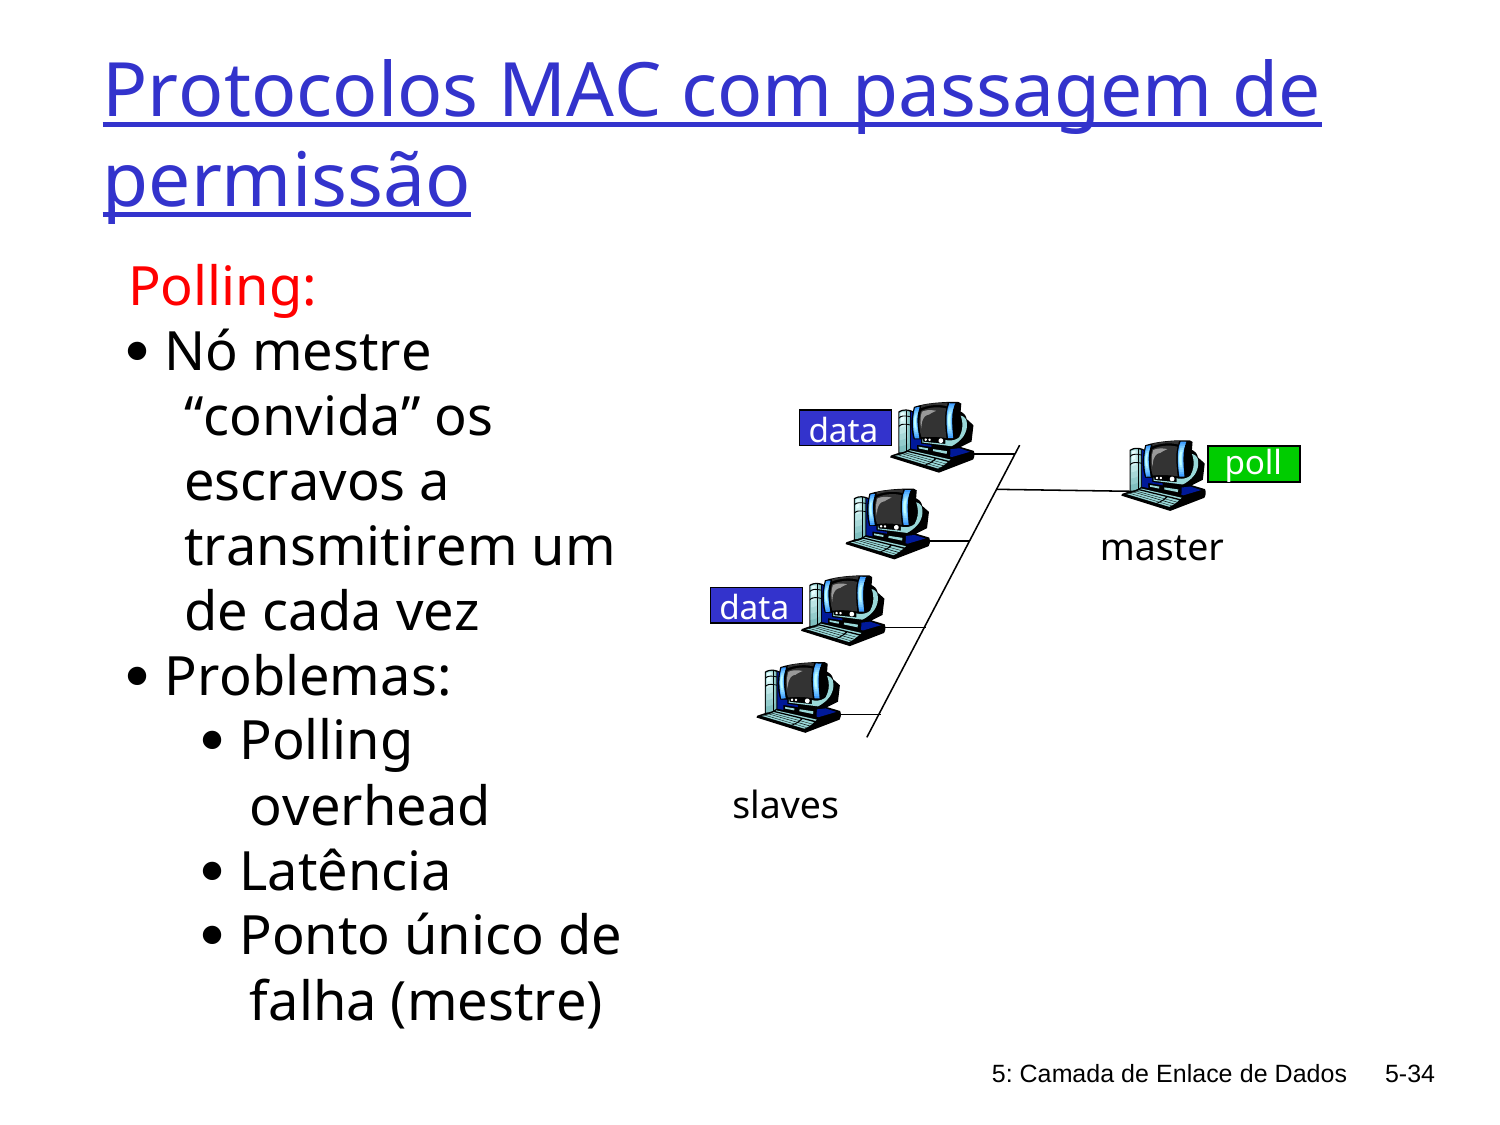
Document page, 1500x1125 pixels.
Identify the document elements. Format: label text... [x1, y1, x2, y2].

chart [756, 661, 843, 733]
chart [801, 574, 887, 647]
list Polling:  Nó mestre “convida” os escravos a transmitirem um de cada vez  Problemas:  Polling overhead  Latência  Ponto único de falha (mestre) [113, 243, 681, 1007]
text_box slaves [717, 772, 855, 834]
chart [845, 488, 932, 560]
text_box 5: Camada de Enlace de Dados [837, 1050, 1339, 1125]
text_box data [793, 401, 894, 457]
chart [1121, 439, 1208, 511]
text_box poll [1209, 433, 1298, 489]
chart [890, 401, 976, 473]
text_box data [704, 578, 805, 635]
title Protocolos MAC com passagem de permissão [87, 33, 1363, 229]
text_box 5-<número> [1339, 1050, 1451, 1125]
text_box master [1085, 515, 1240, 576]
